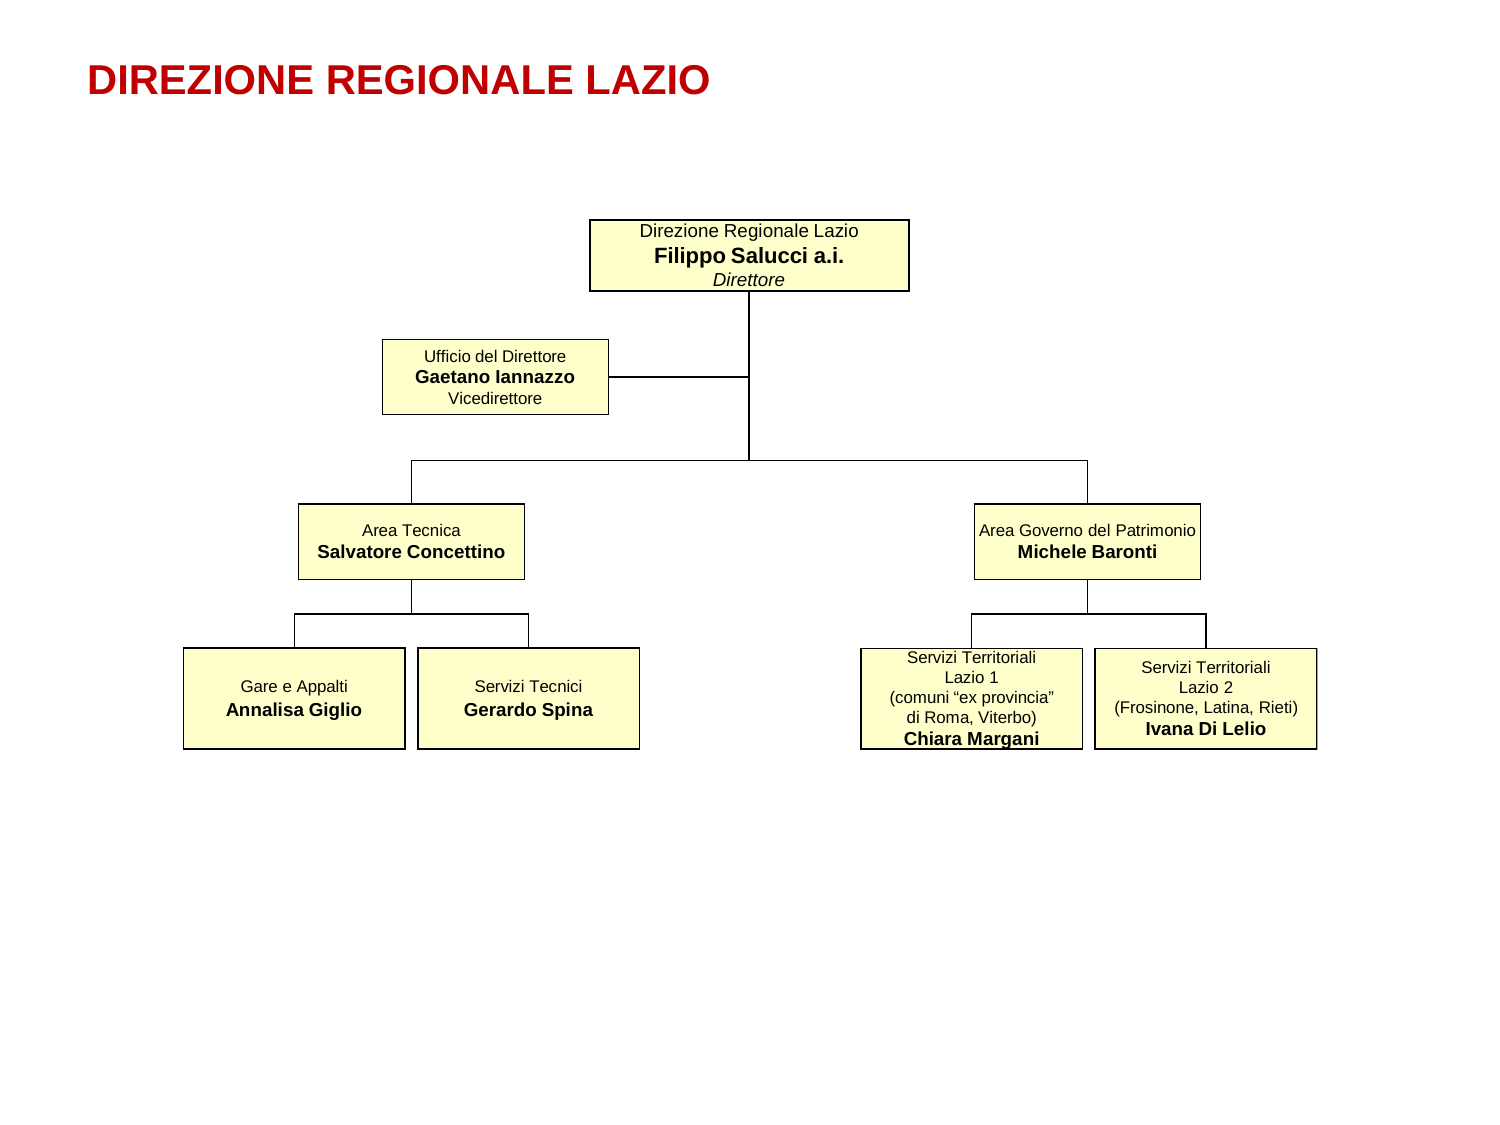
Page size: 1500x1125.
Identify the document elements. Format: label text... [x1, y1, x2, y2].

picture [182, 213, 1318, 762]
text_box DIREZIONE REGIONALE LAZIO [72, 45, 1462, 128]
